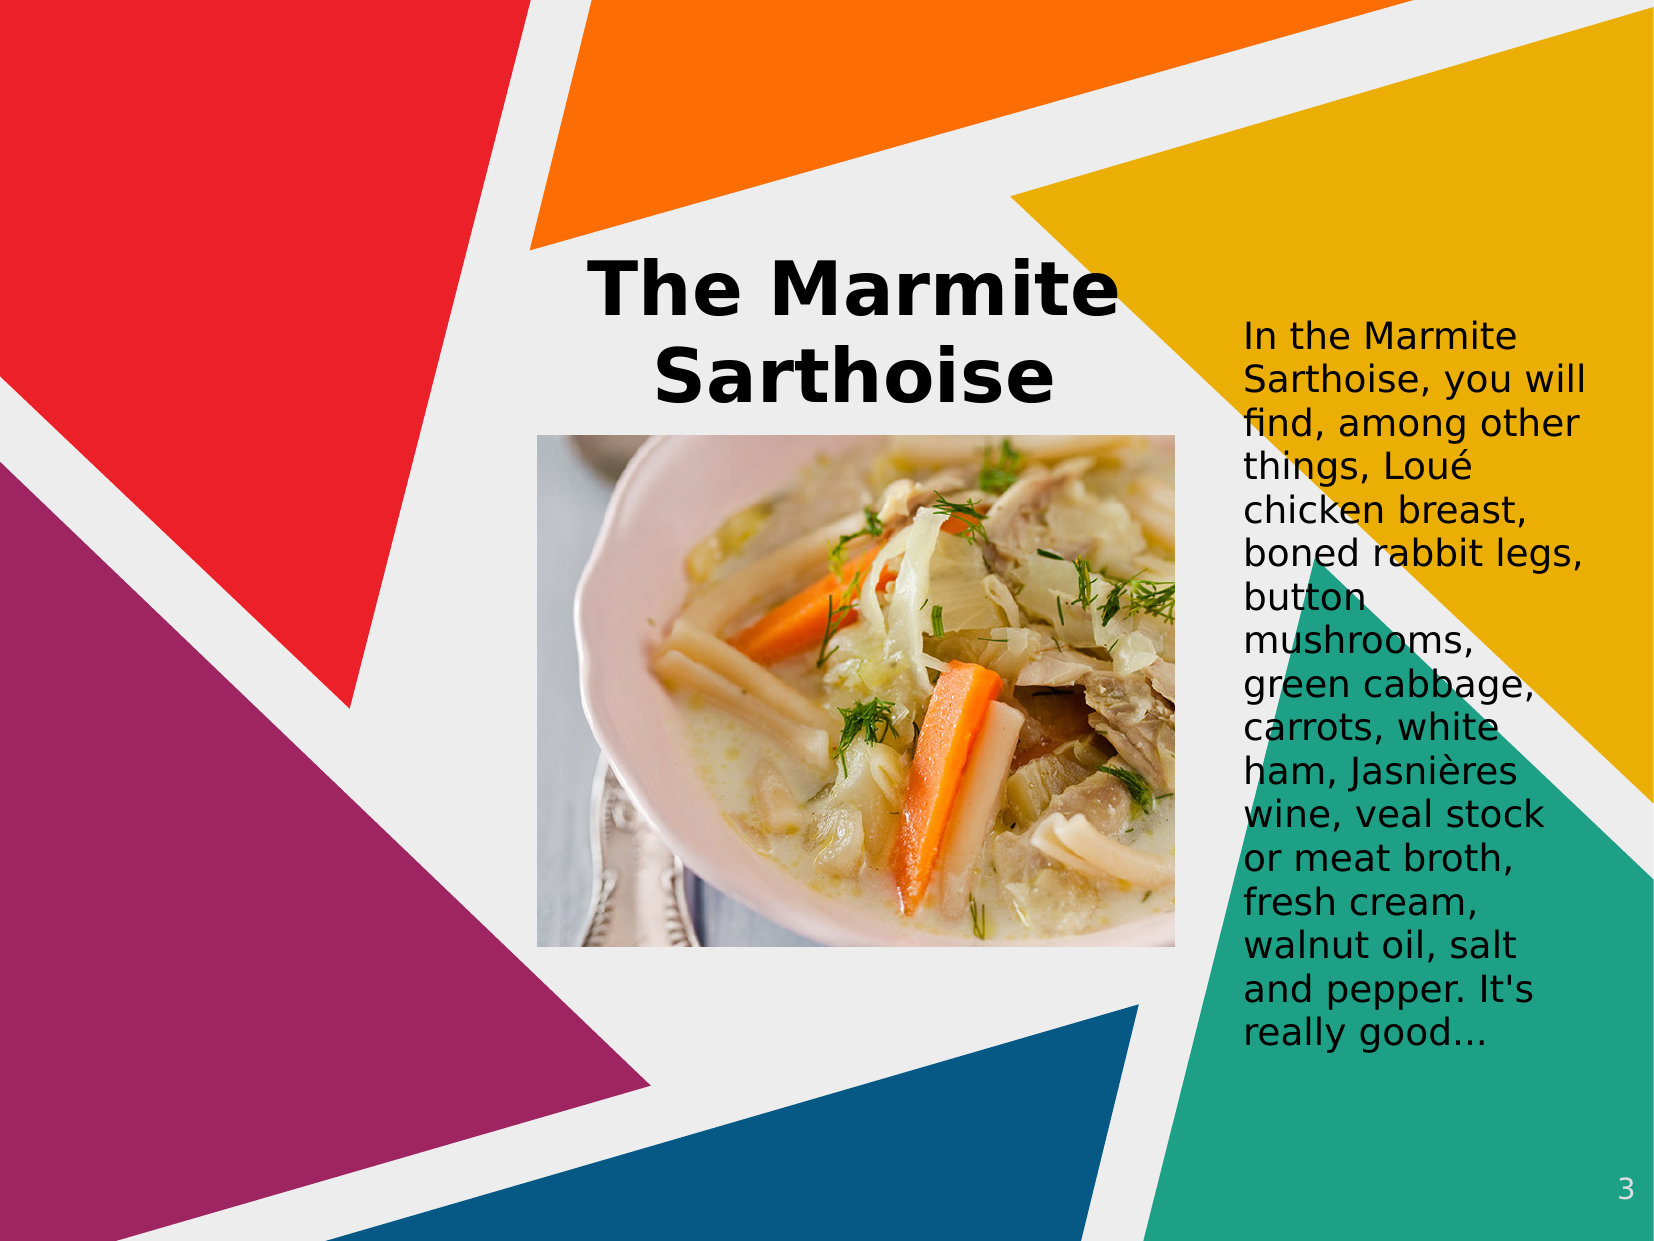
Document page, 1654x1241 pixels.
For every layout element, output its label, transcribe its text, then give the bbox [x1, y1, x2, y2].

picture [537, 435, 1175, 947]
text_box In the Marmite Sarthoise, you will find, among other things, Loué chicken breast, boned rabbit legs, button mushrooms, green cabbage, carrots, white ham, Jasnières wine, veal stock or meat broth, fresh cream, walnut oil, salt and pepper. It's really good... [1228, 307, 1607, 1106]
title The Marmite Sarthoise [496, 229, 1213, 438]
